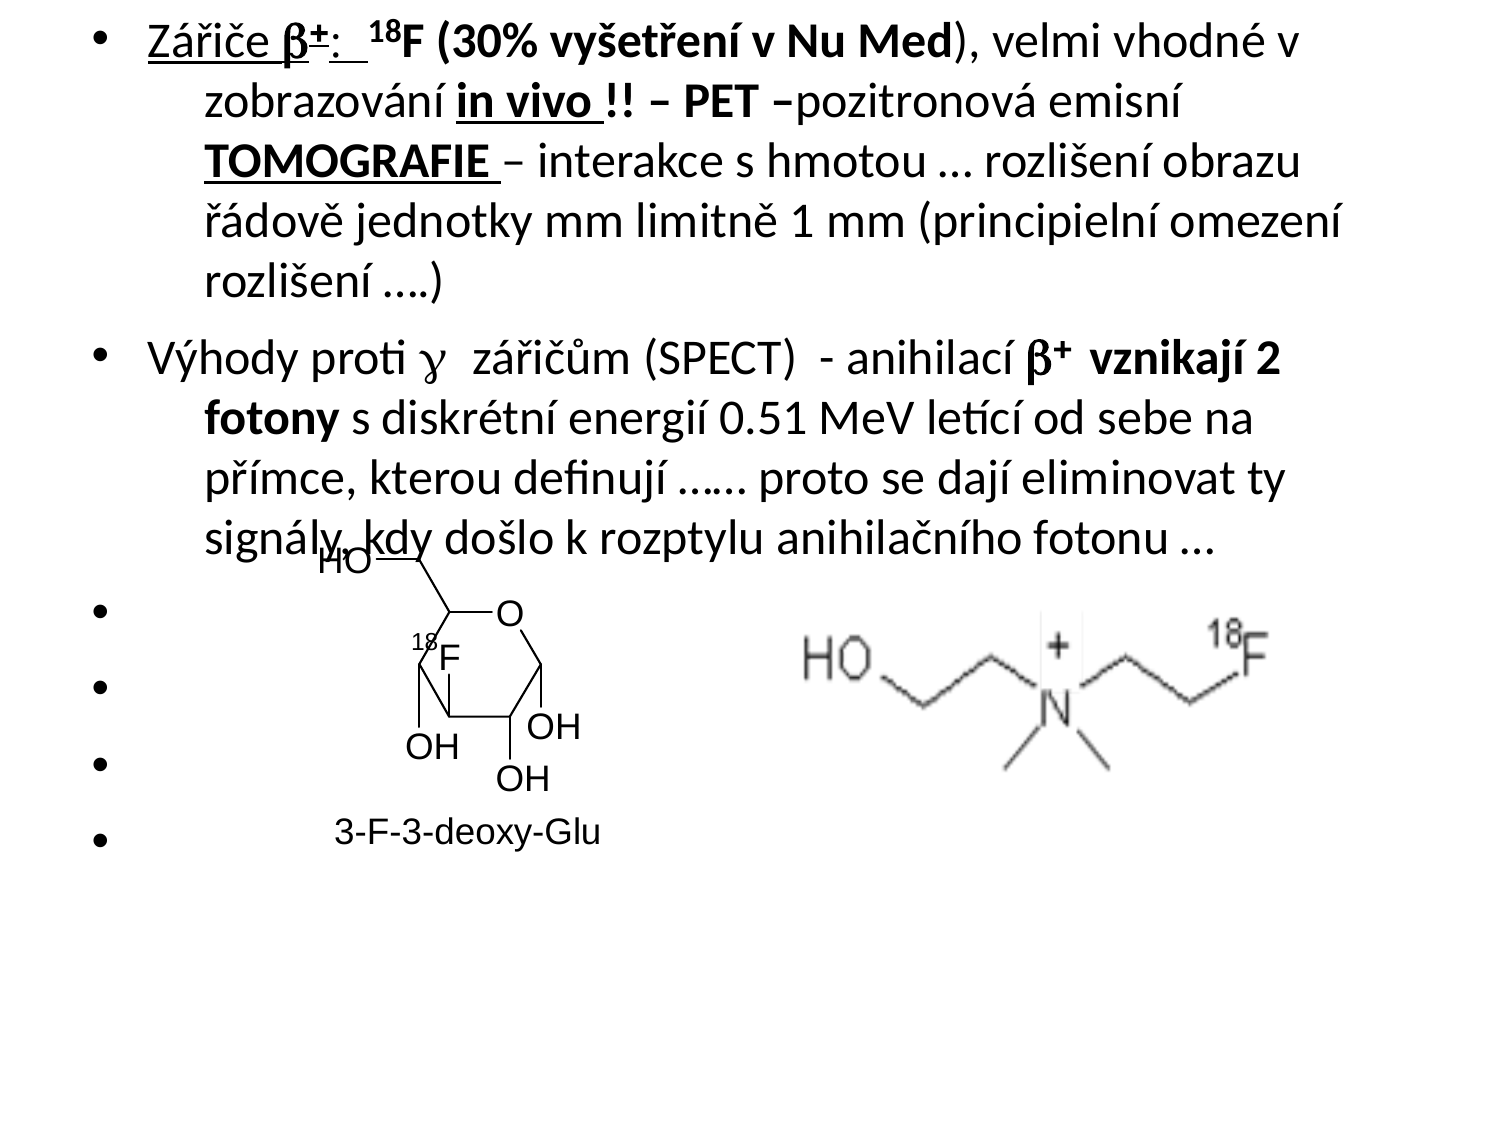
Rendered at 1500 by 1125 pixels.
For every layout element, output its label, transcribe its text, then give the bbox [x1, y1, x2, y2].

list Zářiče b+: 18F (30% vyšetření v Nu Med), velmi vhodné v zobrazování in vivo !! – PET –pozitronová emisní TOMOGRAFIE – interakce s hmotou … rozlišení obrazu řádově jednotky mm limitně 1 mm (principielní omezení rozlišení ….) Výhody proti g zářičům (SPECT) - anihilací b+ vznikají 2 fotony s diskrétní energií 0.51 MeV letící od sebe na přímce, kterou definují …… proto se dají eliminovat ty signály, kdy došlo k rozptylu anihilačního fotonu … [76, 0, 1427, 1106]
chart [311, 538, 609, 860]
picture [797, 609, 1289, 810]
